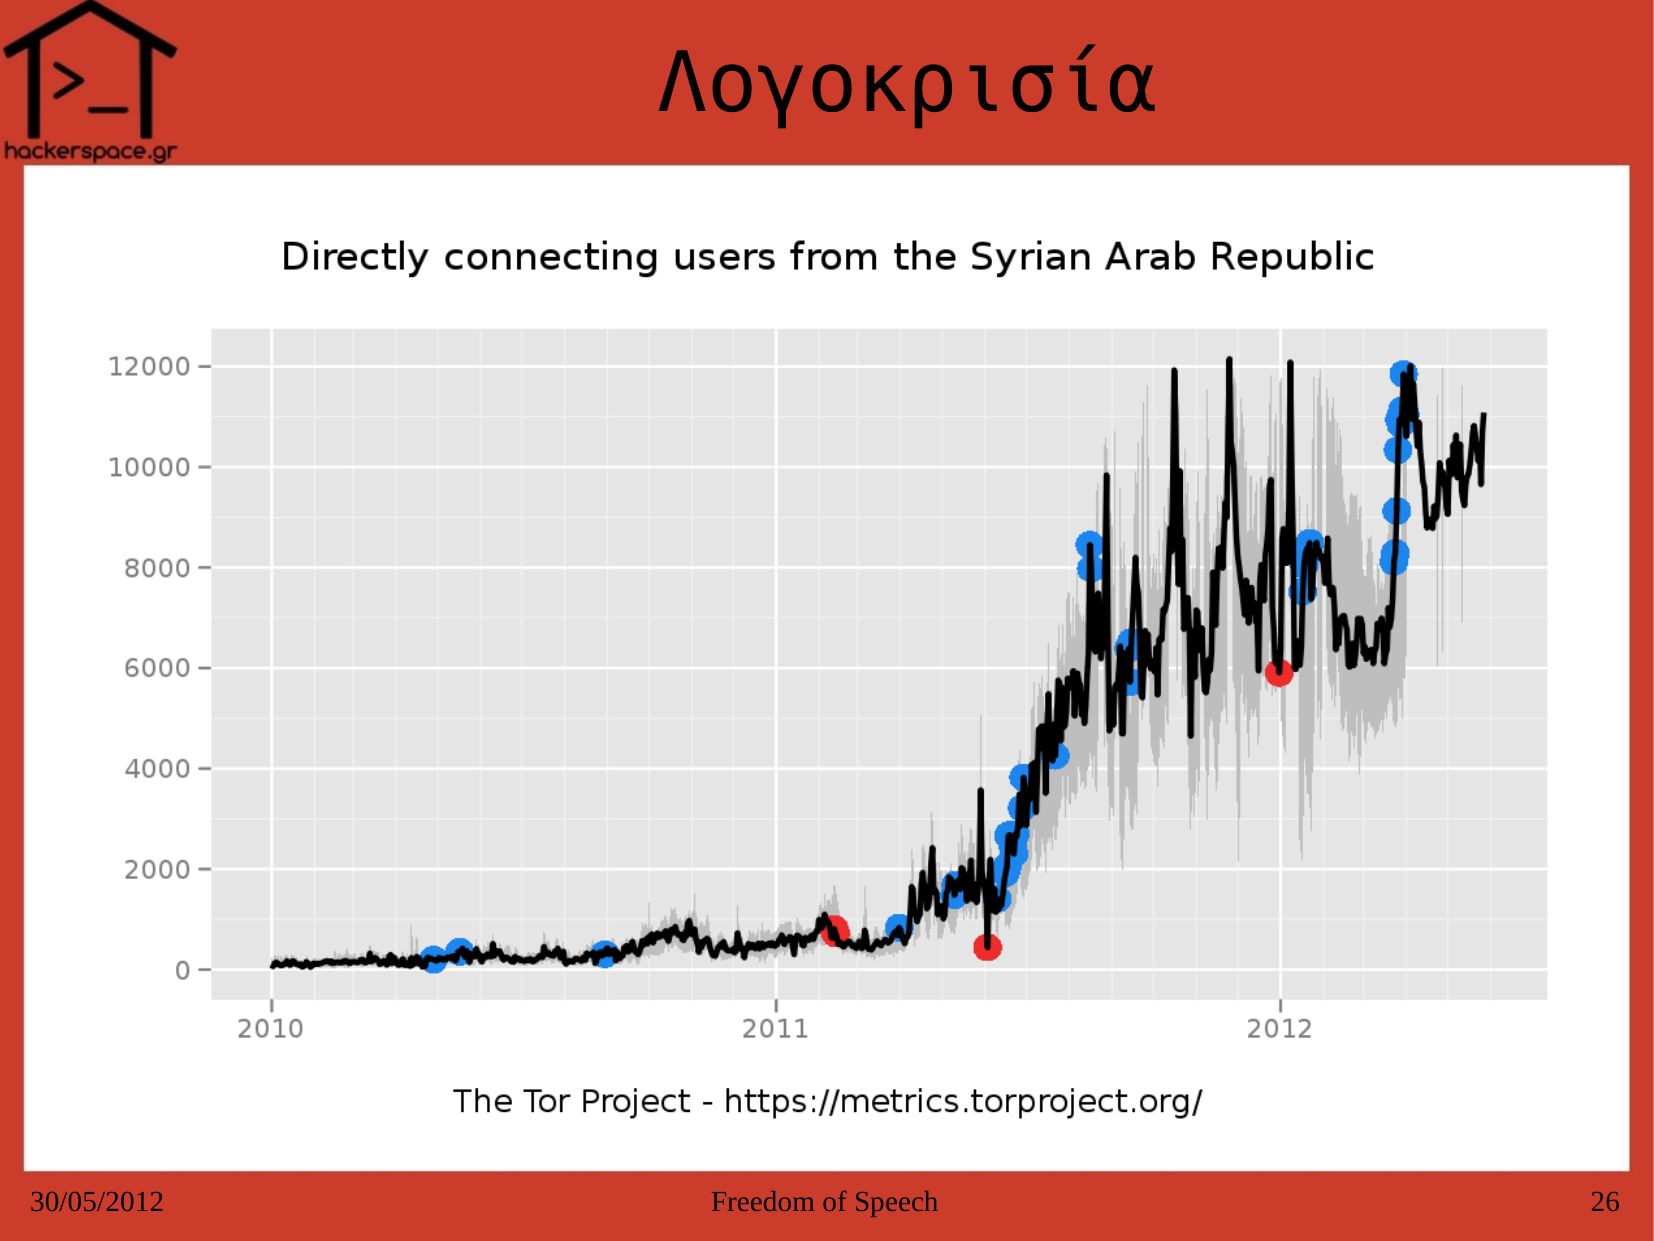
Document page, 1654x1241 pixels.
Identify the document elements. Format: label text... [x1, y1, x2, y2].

title Λογοκρισία [195, 15, 1621, 151]
picture [0, 0, 1654, 1241]
